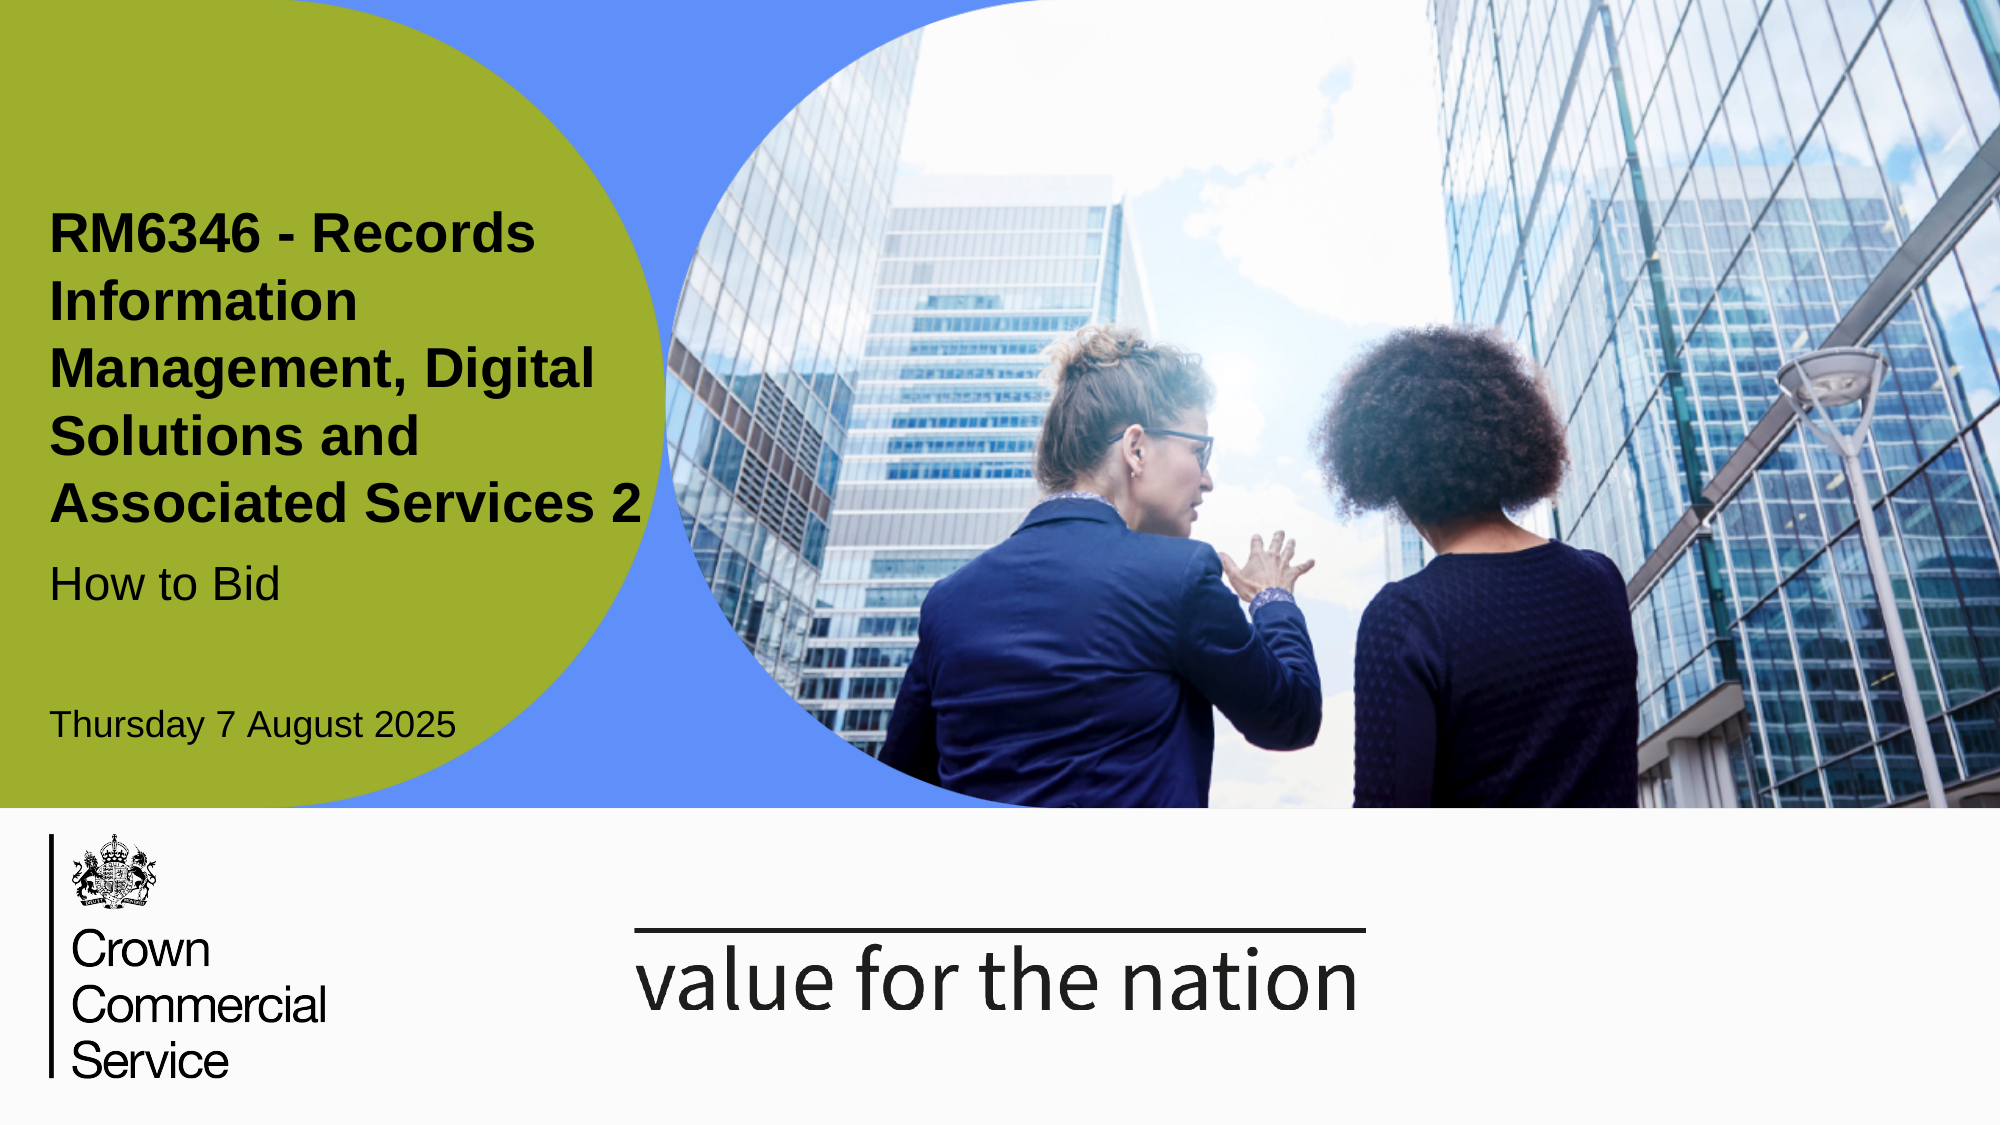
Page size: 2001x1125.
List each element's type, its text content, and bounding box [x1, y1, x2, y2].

title How to Bid Thursday 7 August 2025 [49, 552, 635, 753]
title RM6346 - Records Information Management, Digital Solutions and Associated Services 2 [49, 196, 651, 539]
